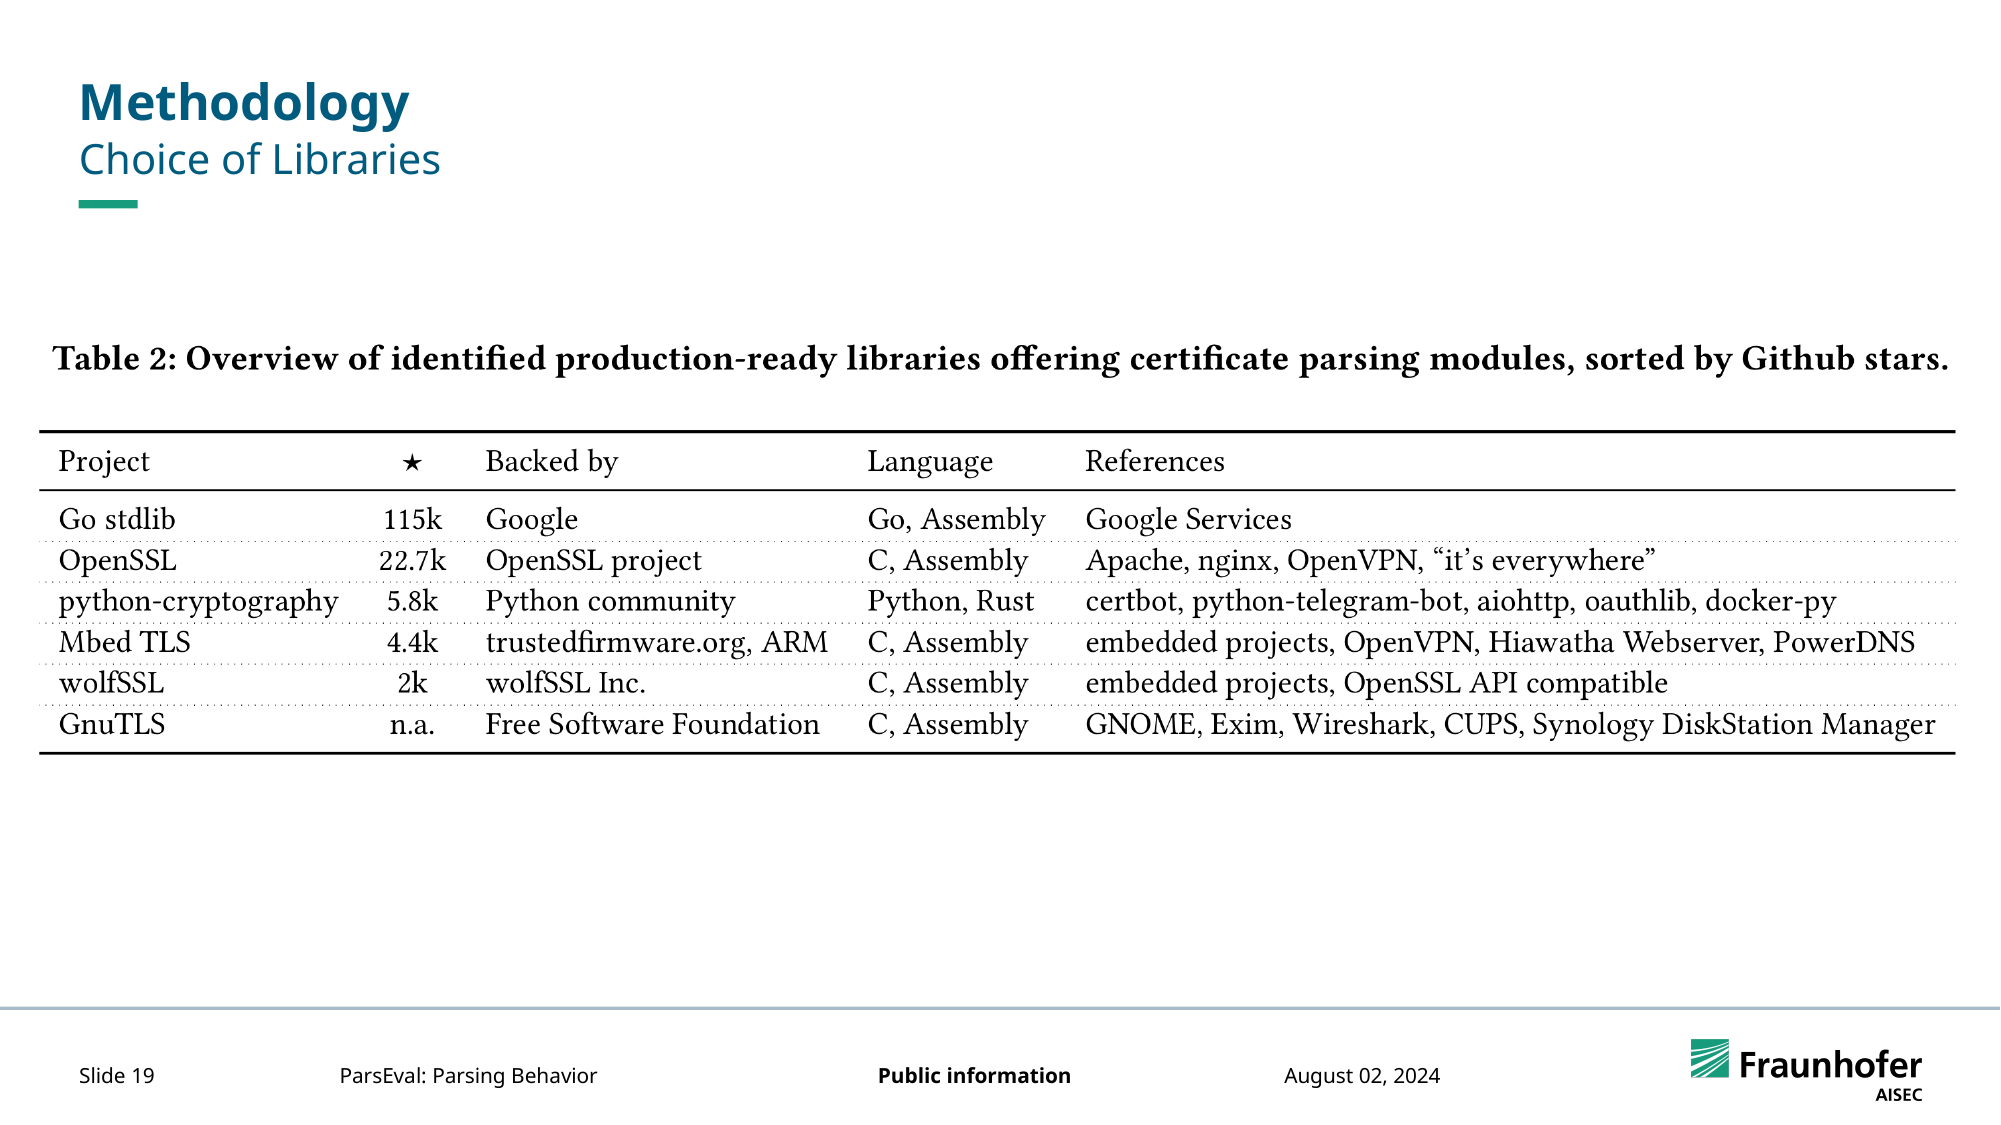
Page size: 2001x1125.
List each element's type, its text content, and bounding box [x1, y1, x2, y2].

title Methodology [78, 64, 1922, 127]
picture [1691, 1039, 1922, 1101]
picture [2, 324, 2000, 780]
list Choice of Libraries [78, 127, 1922, 180]
